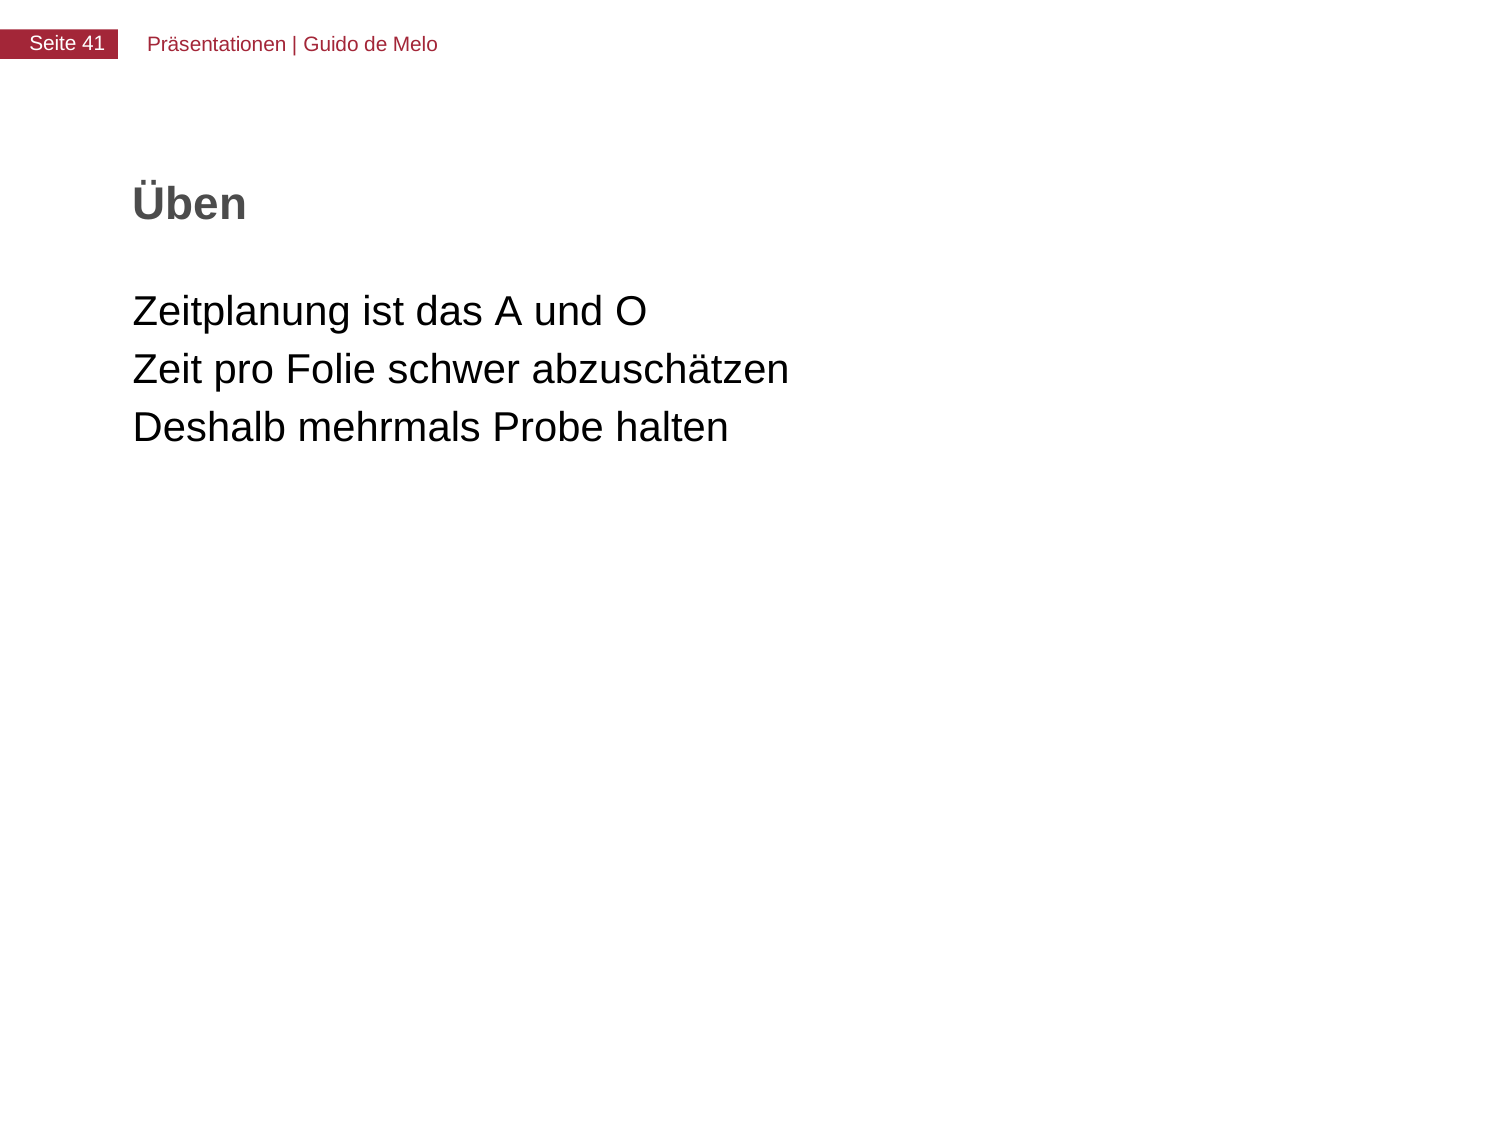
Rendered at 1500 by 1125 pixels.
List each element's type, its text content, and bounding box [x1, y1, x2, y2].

title Üben [132, 149, 1413, 258]
list Zeitplanung ist das A und O Zeit pro Folie schwer abzuschätzen Deshalb mehrmals Probe halten [132, 287, 1371, 888]
